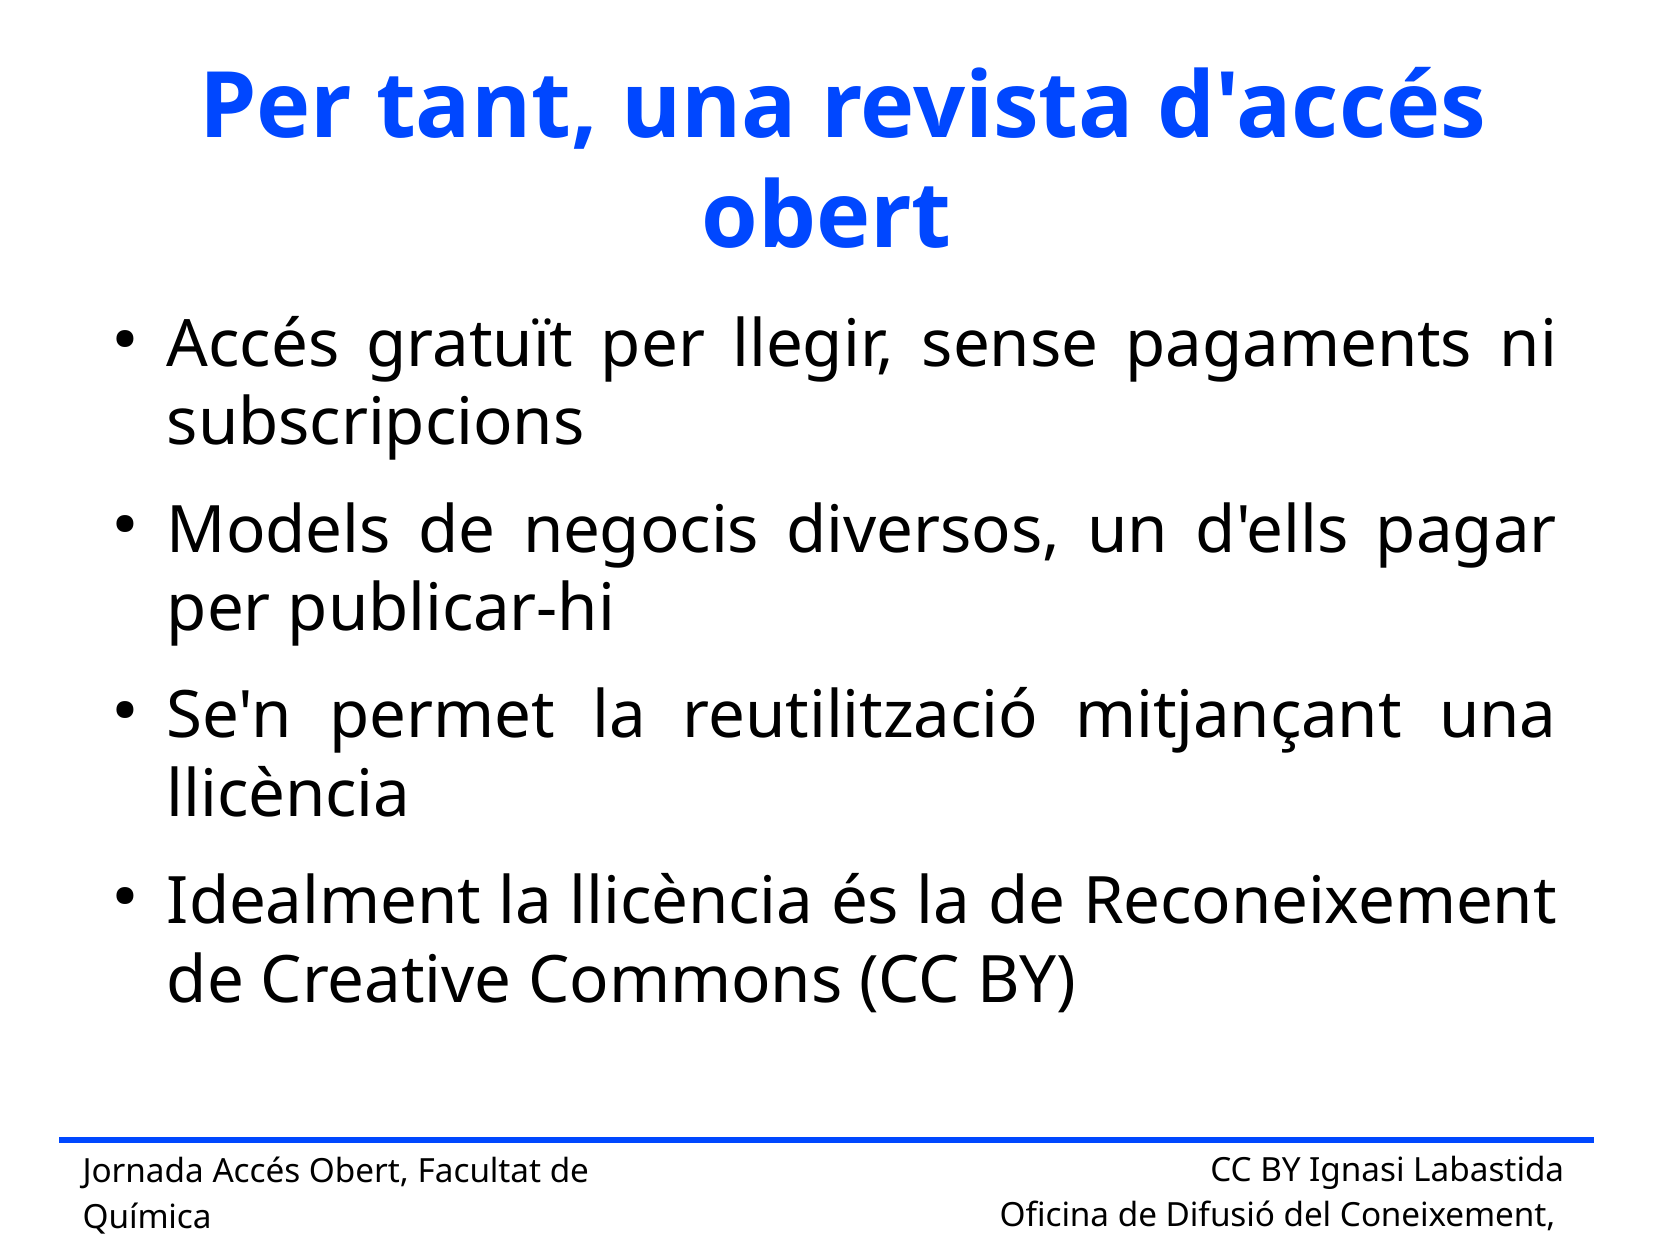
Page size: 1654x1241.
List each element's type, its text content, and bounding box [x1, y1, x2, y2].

title Per tant, una revista d'accés obert [82, 38, 1571, 267]
list Accés gratuït per llegir, sense pagaments ni subscripcions Models de negocis diversos, un d'ells pagar per publicar-hi Se'n permet la reutilització mitjançant una llicència Idealment la llicència és la de Reconeixement de Creative Commons (CC BY) [82, 289, 1571, 1108]
